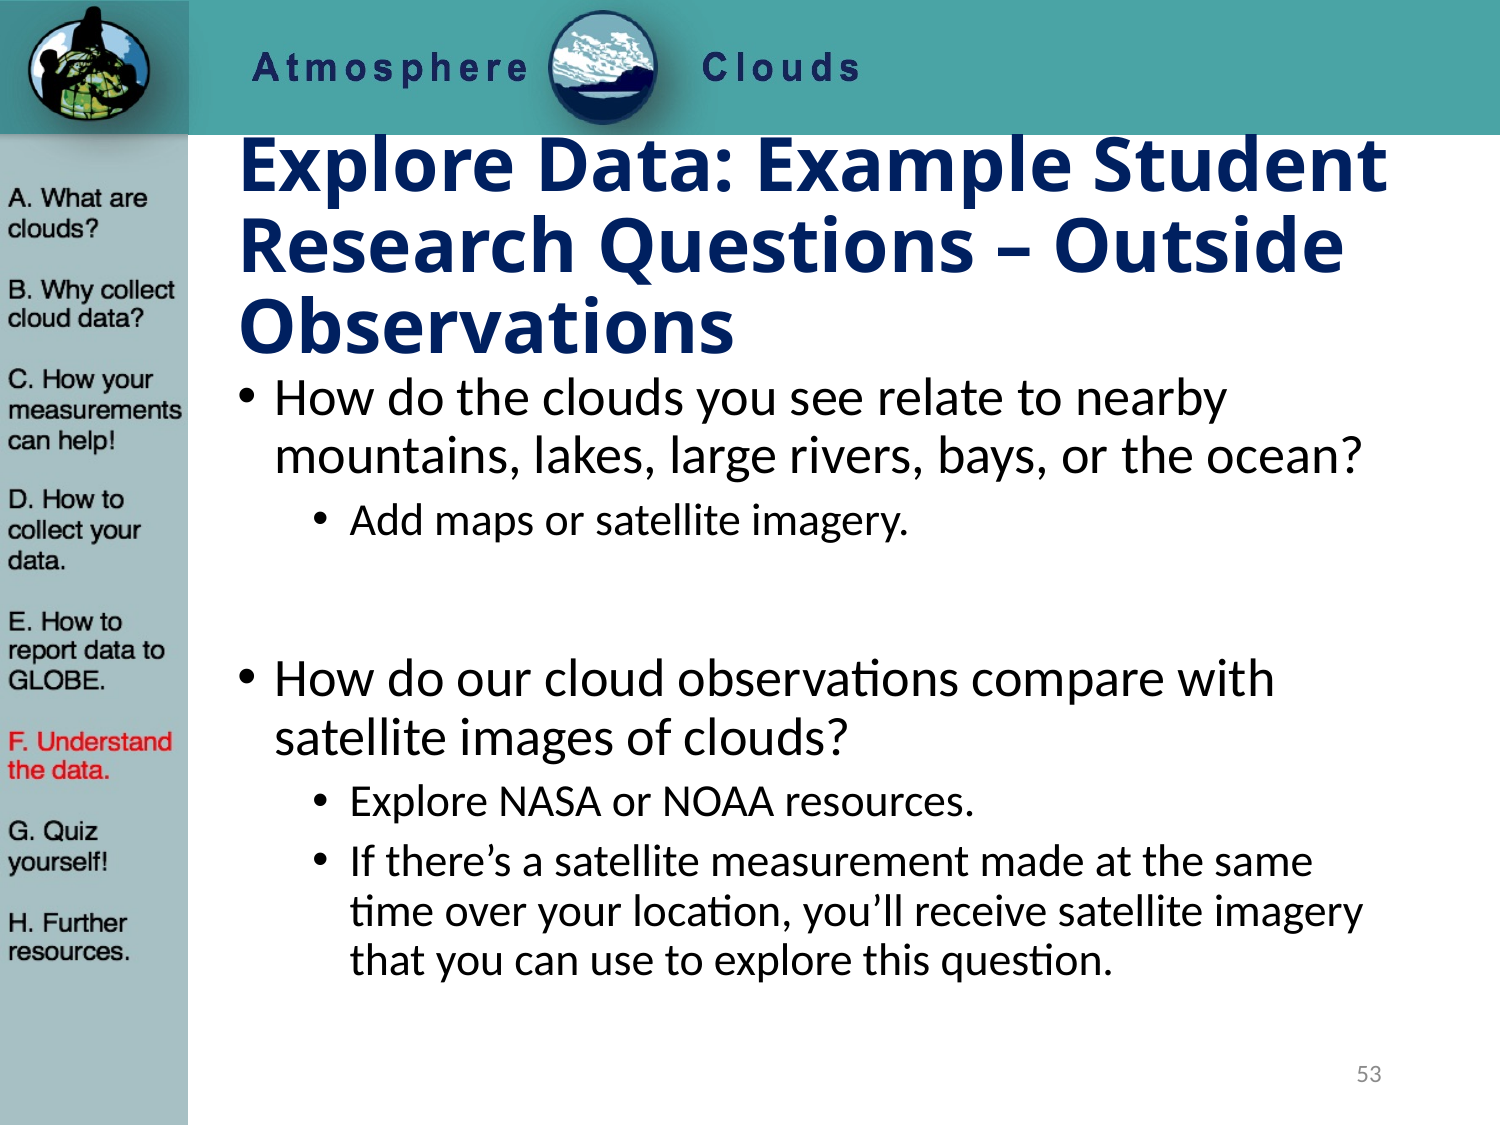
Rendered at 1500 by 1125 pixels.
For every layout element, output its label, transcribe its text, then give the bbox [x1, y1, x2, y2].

list How do the clouds you see relate to nearby mountains, lakes, large rivers, bays, or the ocean? Add maps or satellite imagery. How do our cloud observations compare with satellite images of clouds? Explore NASA or NOAA resources. If there’s a satellite measurement made at the same time over your location, you’ll receive satellite imagery that you can use to explore this question. [222, 361, 1397, 1014]
title Explore Data: Example Student Research Questions – Outside Observations [222, 175, 1480, 321]
slide_number <number> [1059, 1042, 1397, 1103]
picture [0, 0, 1500, 1125]
